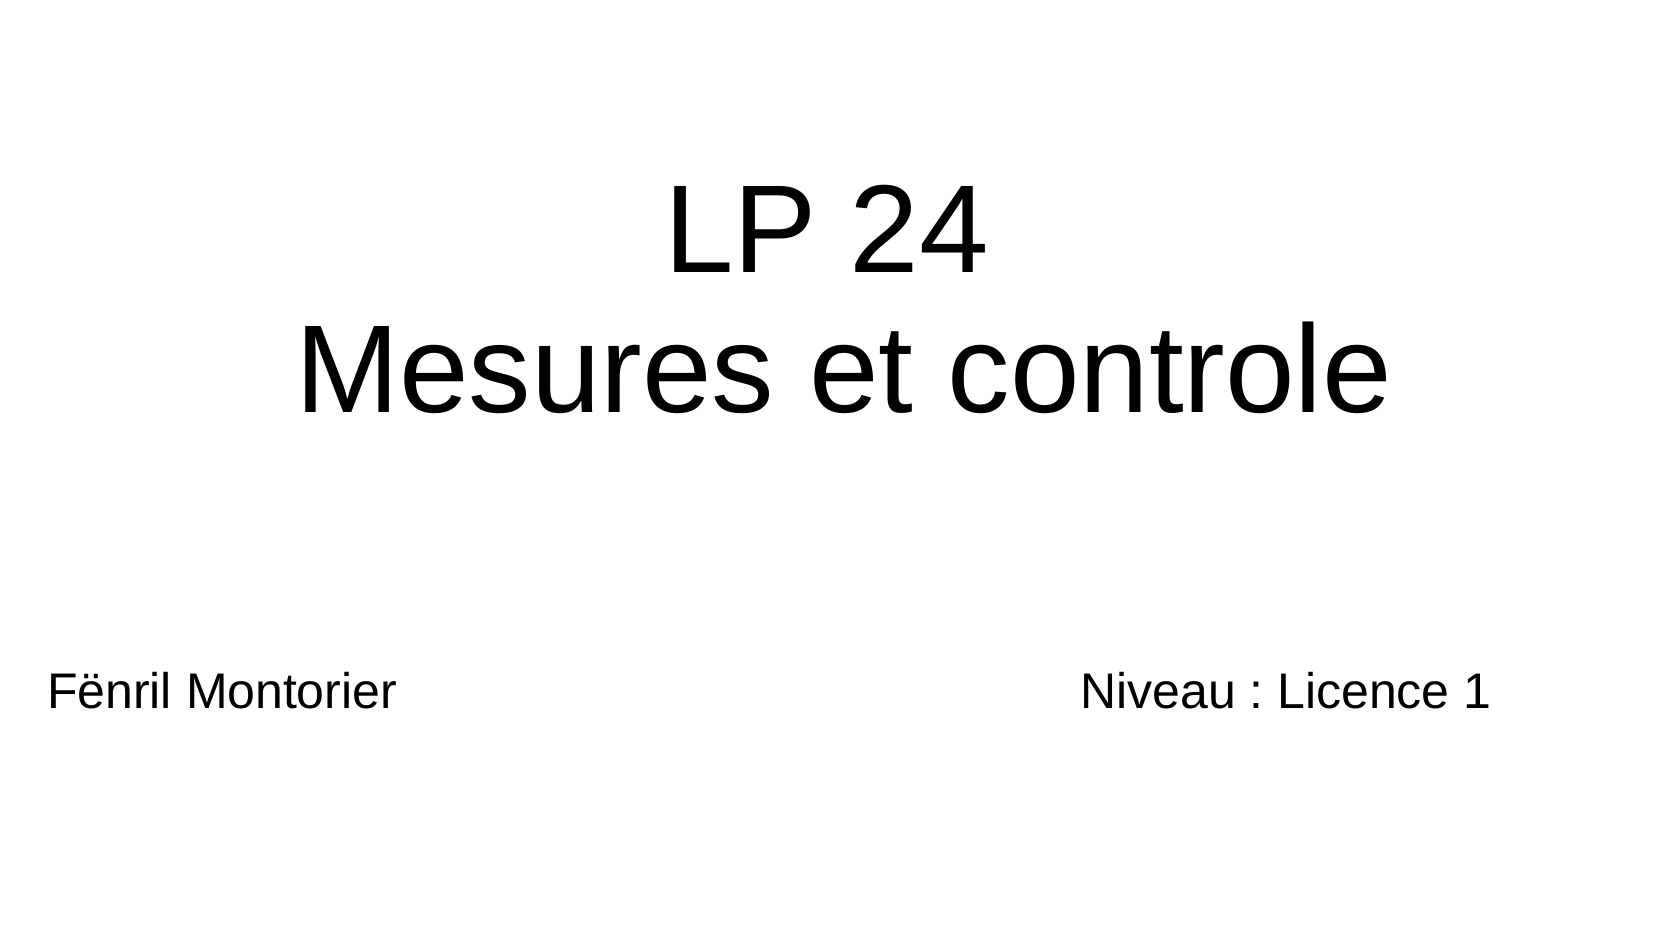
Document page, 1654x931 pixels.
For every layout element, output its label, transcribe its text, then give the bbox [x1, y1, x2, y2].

subtitle Fënril Montorier Niveau : Licence 1 [47, 625, 1571, 758]
title LP 24 Mesures et controle [82, 89, 1571, 509]
